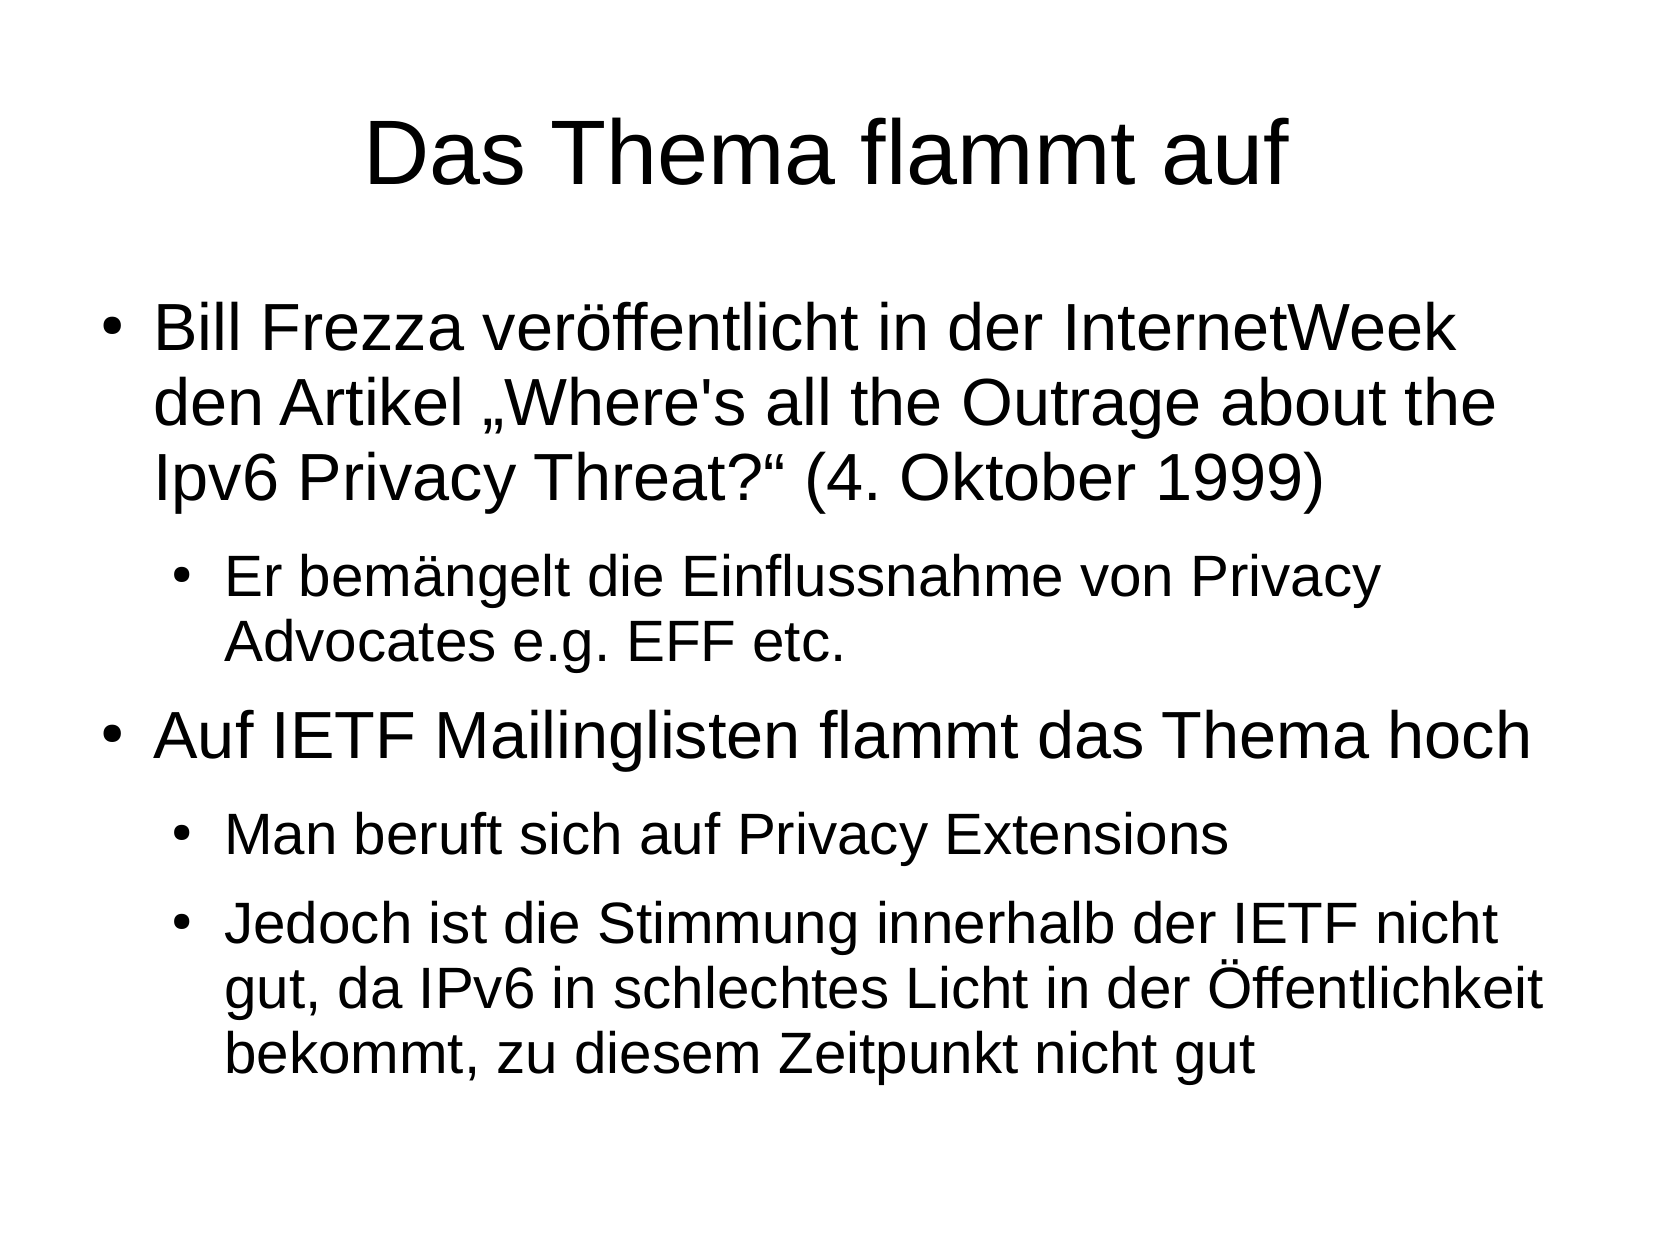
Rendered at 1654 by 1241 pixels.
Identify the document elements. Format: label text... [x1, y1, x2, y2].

title Das Thema flammt auf [82, 49, 1571, 257]
list Bill Frezza veröffentlicht in der InternetWeek den Artikel „Where's all the Outrage about the Ipv6 Privacy Threat?“ (4. Oktober 1999) Er bemängelt die Einflussnahme von Privacy Advocates e.g. EFF etc. Auf IETF Mailinglisten flammt das Thema hoch Man beruft sich auf Privacy Extensions Jedoch ist die Stimmung innerhalb der IETF nicht gut, da IPv6 in schlechtes Licht in der Öffentlichkeit bekommt, zu diesem Zeitpunkt nicht gut [82, 290, 1571, 1109]
